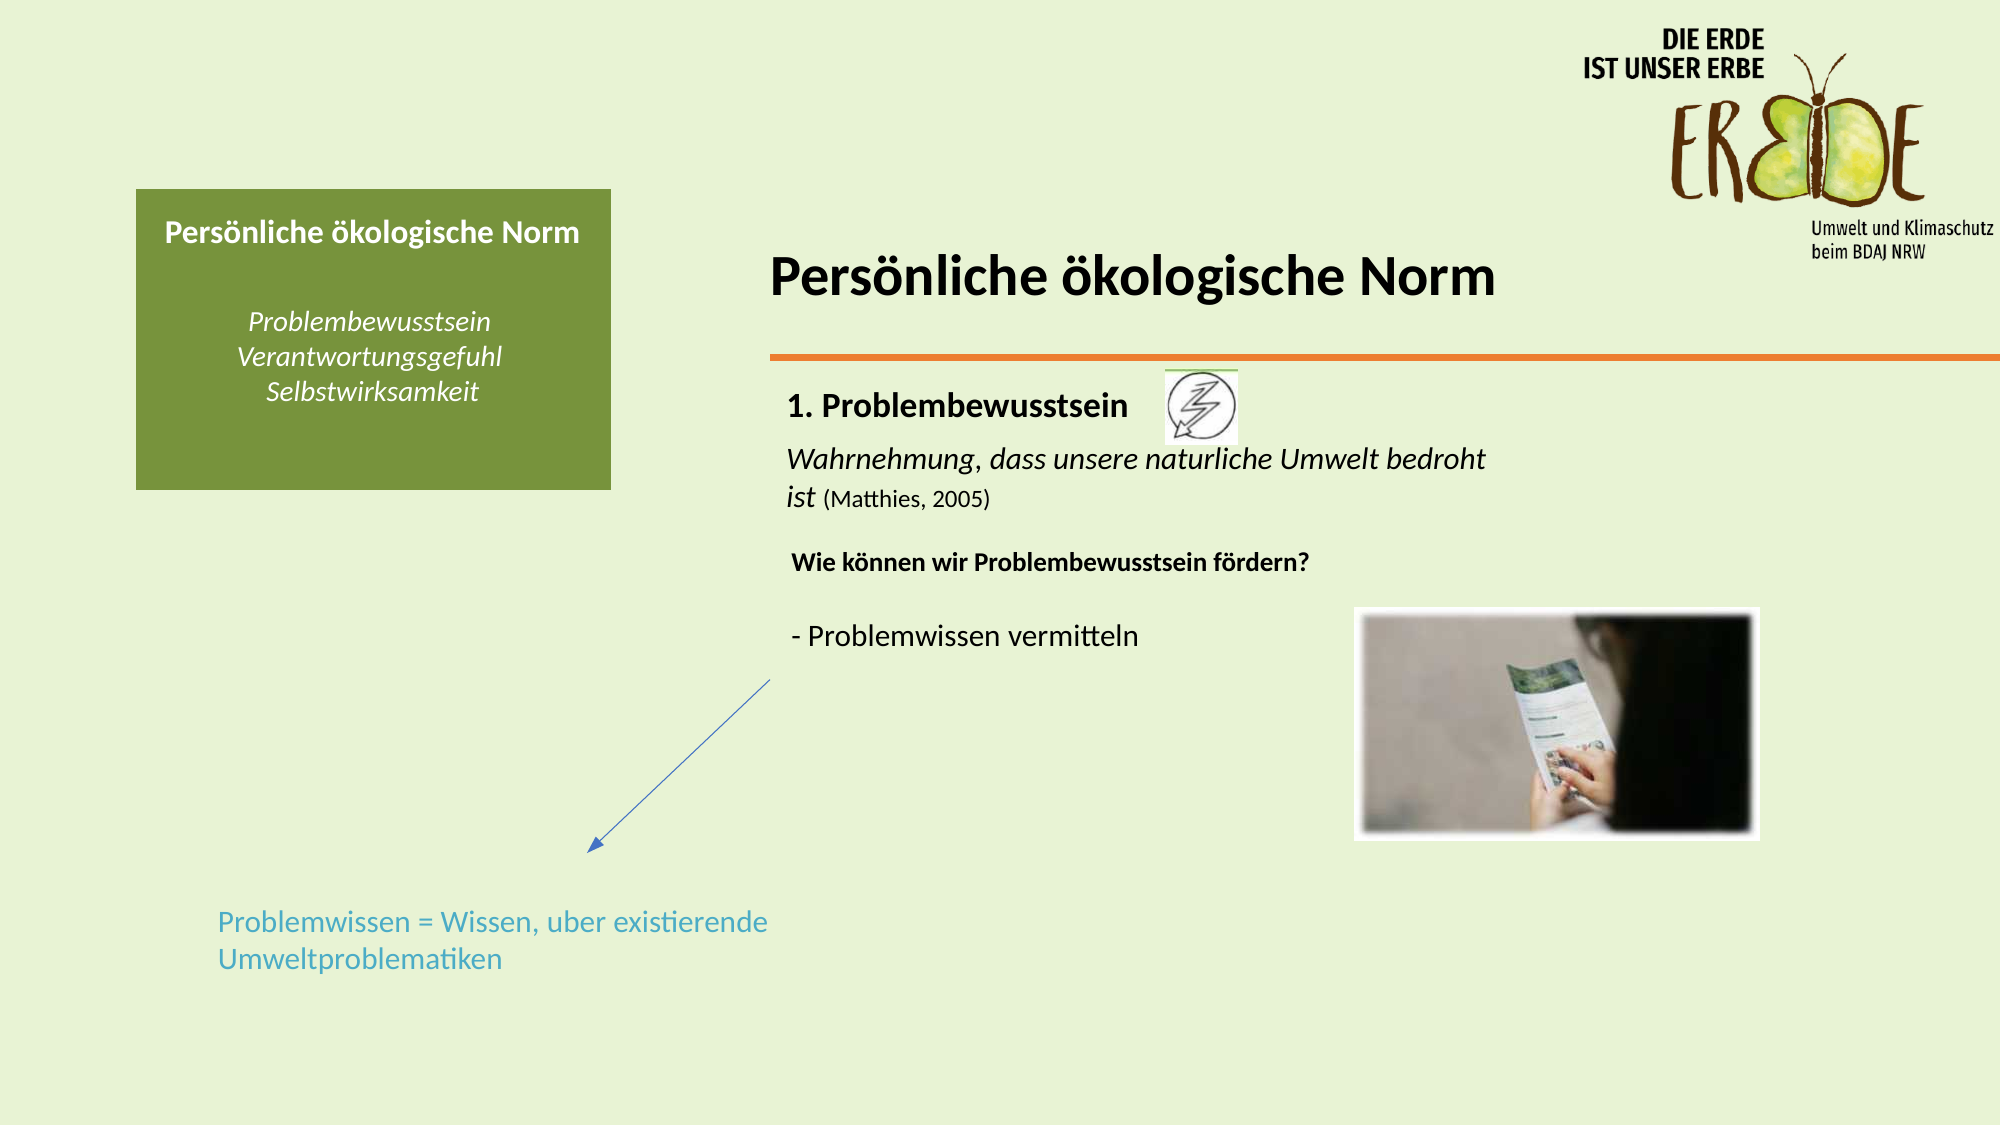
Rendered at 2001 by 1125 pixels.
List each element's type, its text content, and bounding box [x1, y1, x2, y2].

picture [1354, 607, 1760, 841]
text_box Problemwissen = Wissen, uber existierende Umweltproblematiken [218, 901, 786, 972]
text_box Persönliche ökologische Norm [755, 245, 2000, 318]
picture [1165, 368, 1238, 439]
text_box Persönliche ökologische Norm Problembewusstsein Verantwortungsgefuhl Selbstwirksamkeit [136, 189, 611, 490]
text_box ist (Matthies, 2005) [786, 477, 995, 504]
text_box - Problemwissen vermitteln [791, 616, 1153, 642]
text_box Wahrnehmung, dass unsere naturliche Umwelt bedroht [786, 439, 1583, 469]
text_box Wie können wir Problembewusstsein fördern? [792, 544, 1406, 566]
text_box 1. Problembewusstsein [786, 382, 1126, 407]
